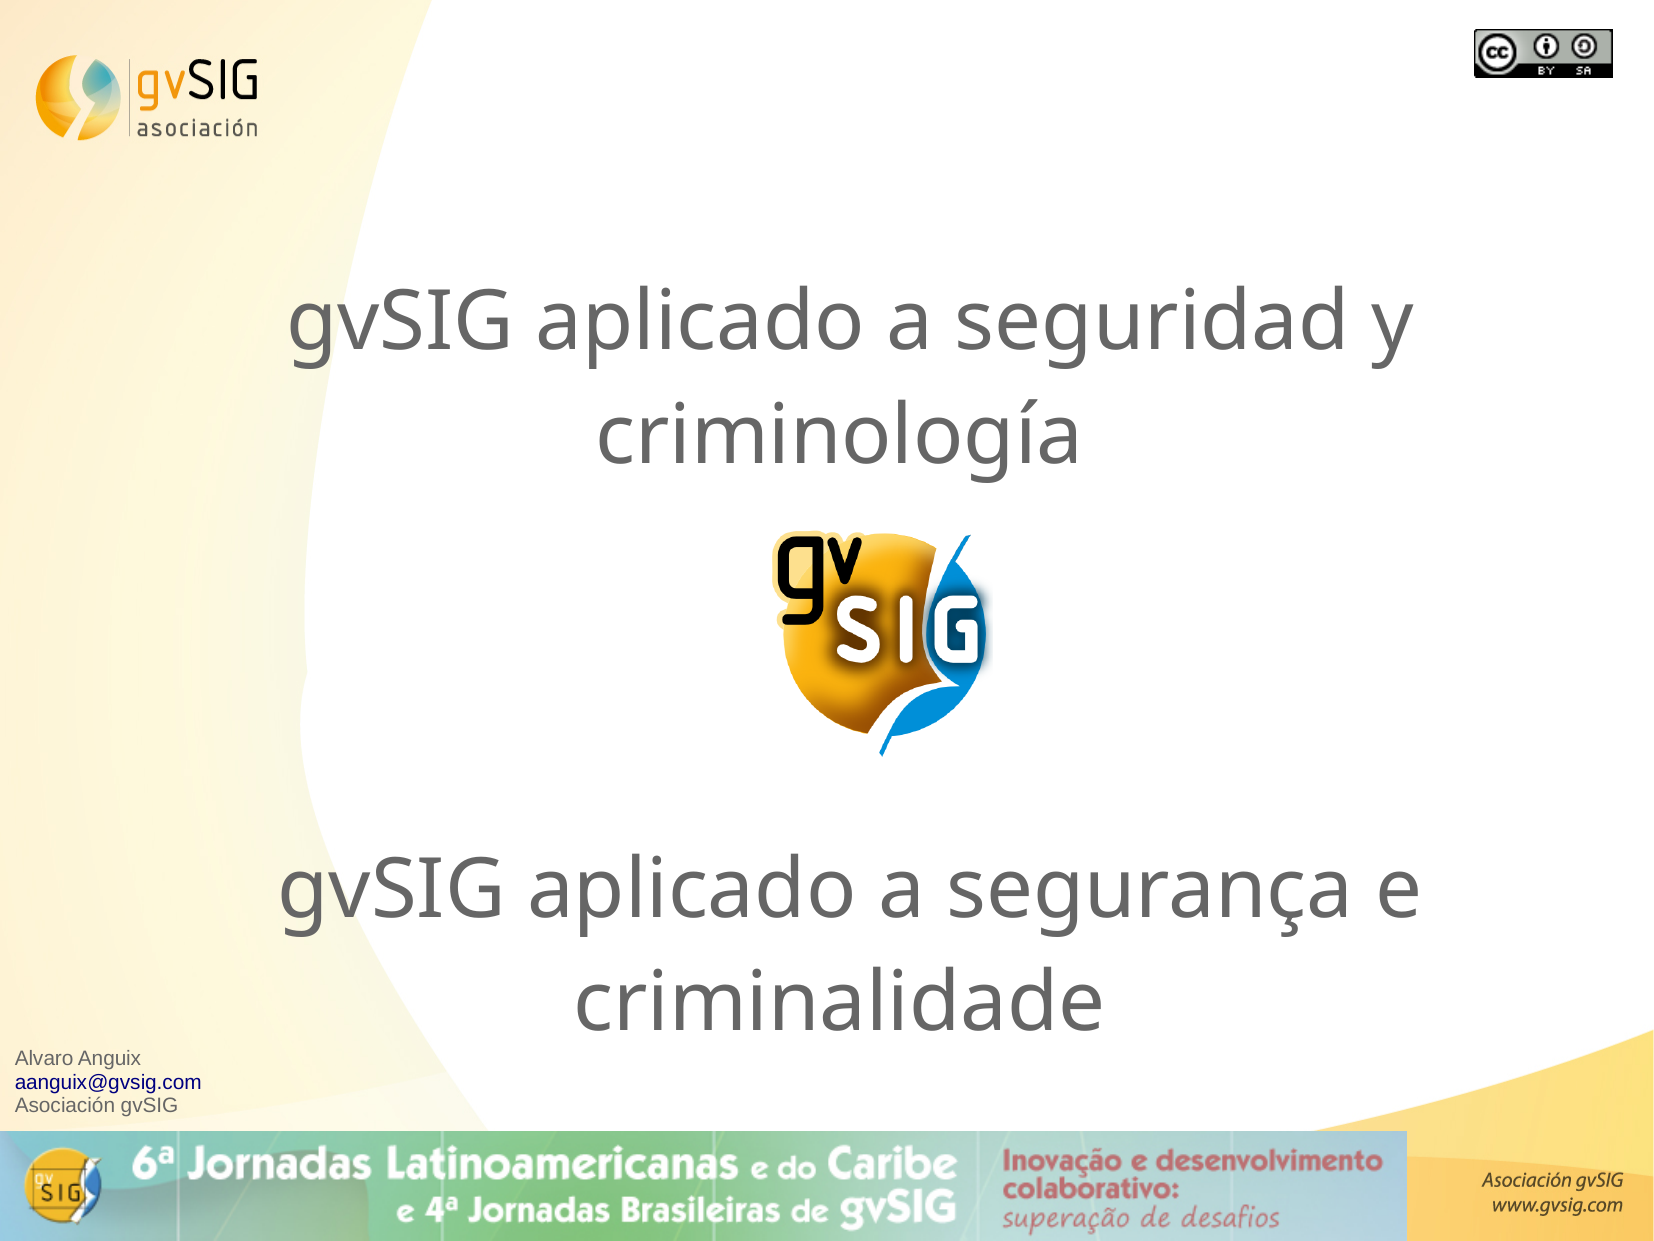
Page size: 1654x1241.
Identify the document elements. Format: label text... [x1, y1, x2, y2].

text_box Alvaro Anguix aanguix@gvsig.com Asociación gvSIG [0, 1039, 355, 1126]
picture [0, 0, 1654, 1241]
title gvSIG aplicado a seguridad y criminología gvSIG aplicado a segurança e criminalidade [135, 317, 1566, 999]
